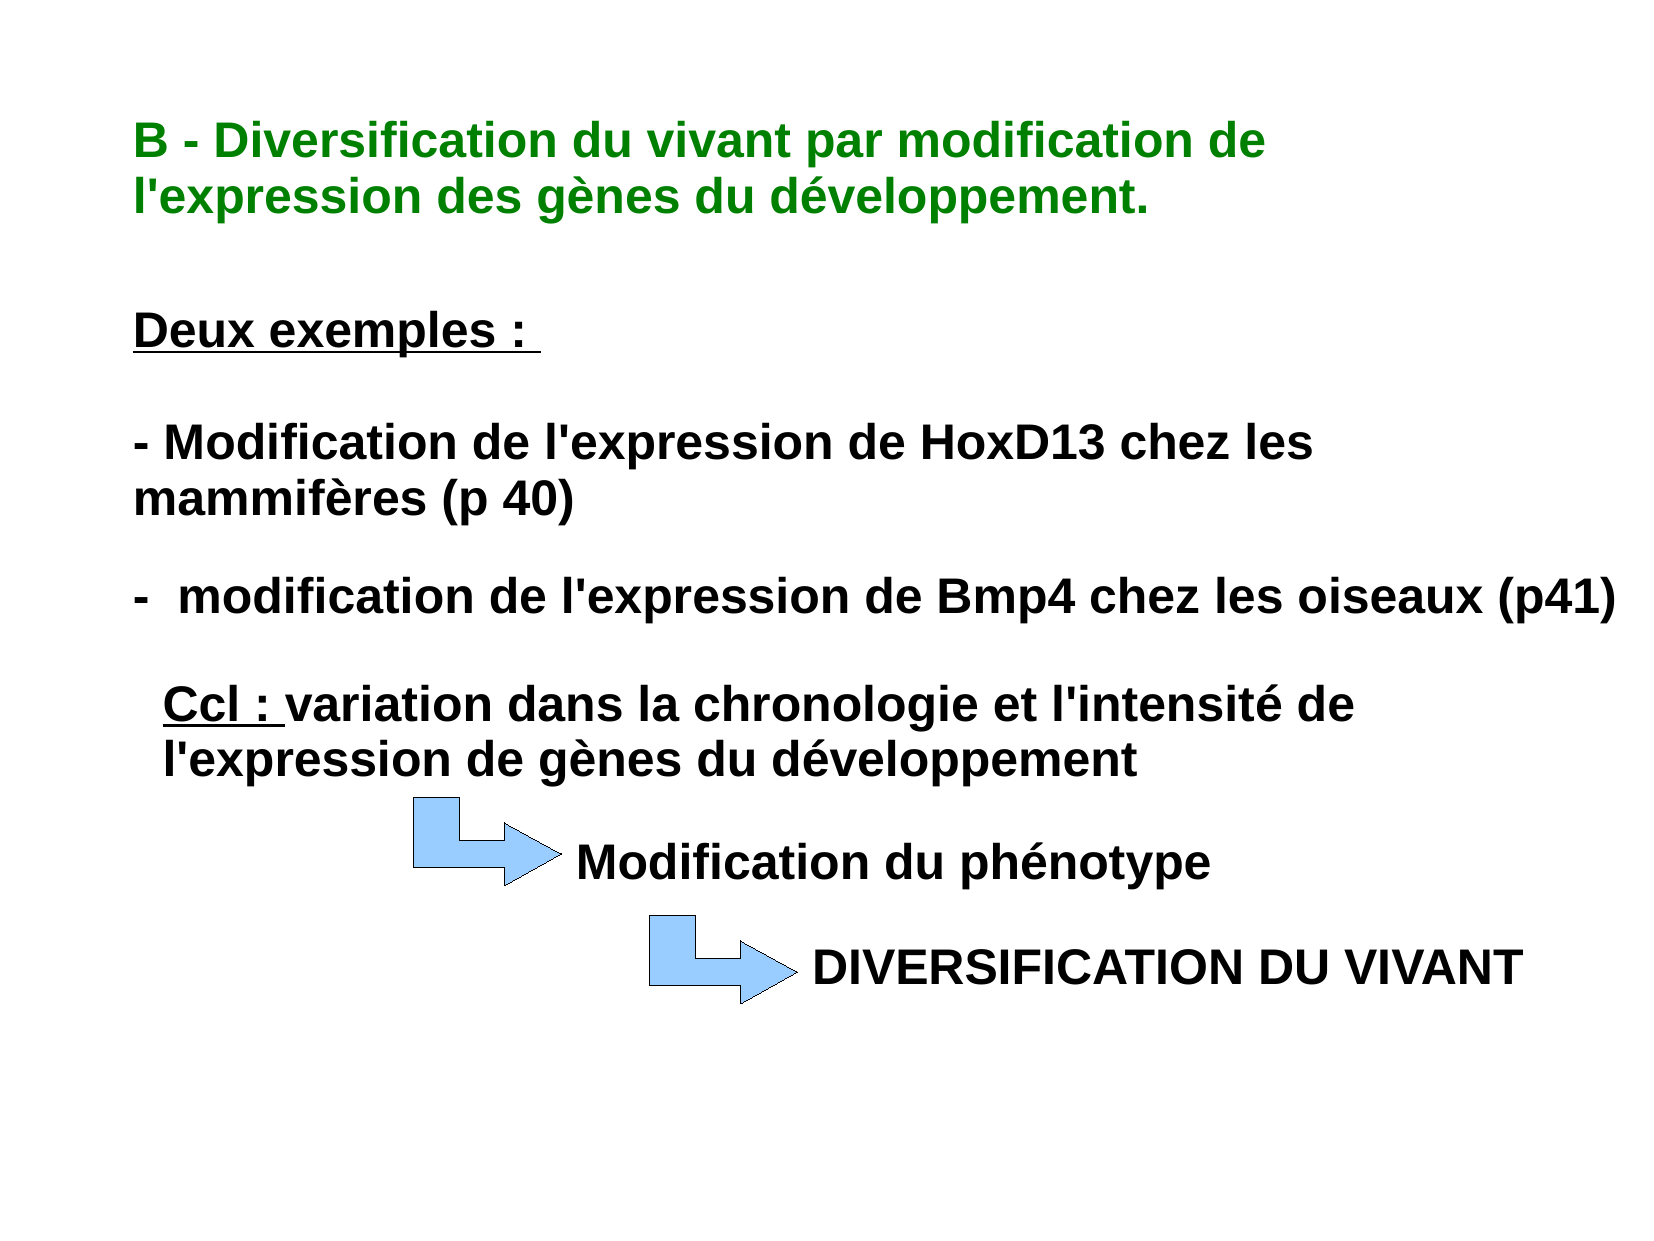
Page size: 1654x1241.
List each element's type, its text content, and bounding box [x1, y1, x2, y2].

text_box Modification du phénotype [561, 826, 1654, 899]
text_box DIVERSIFICATION DU VIVANT [797, 932, 1565, 1004]
text_box [649, 915, 797, 1004]
text_box [413, 798, 561, 886]
text_box - modification de l'expression de Bmp4 chez les oiseaux (p41) [118, 561, 1654, 633]
text_box Deux exemples : - Modification de l'expression de HoxD13 chez les mammifères (p 40) [118, 295, 1565, 539]
text_box B - Diversification du vivant par modification de l'expression des gènes du développement. [118, 105, 1565, 235]
text_box Ccl : variation dans la chronologie et l'intensité de l'expression de gènes du développement [147, 668, 1625, 798]
